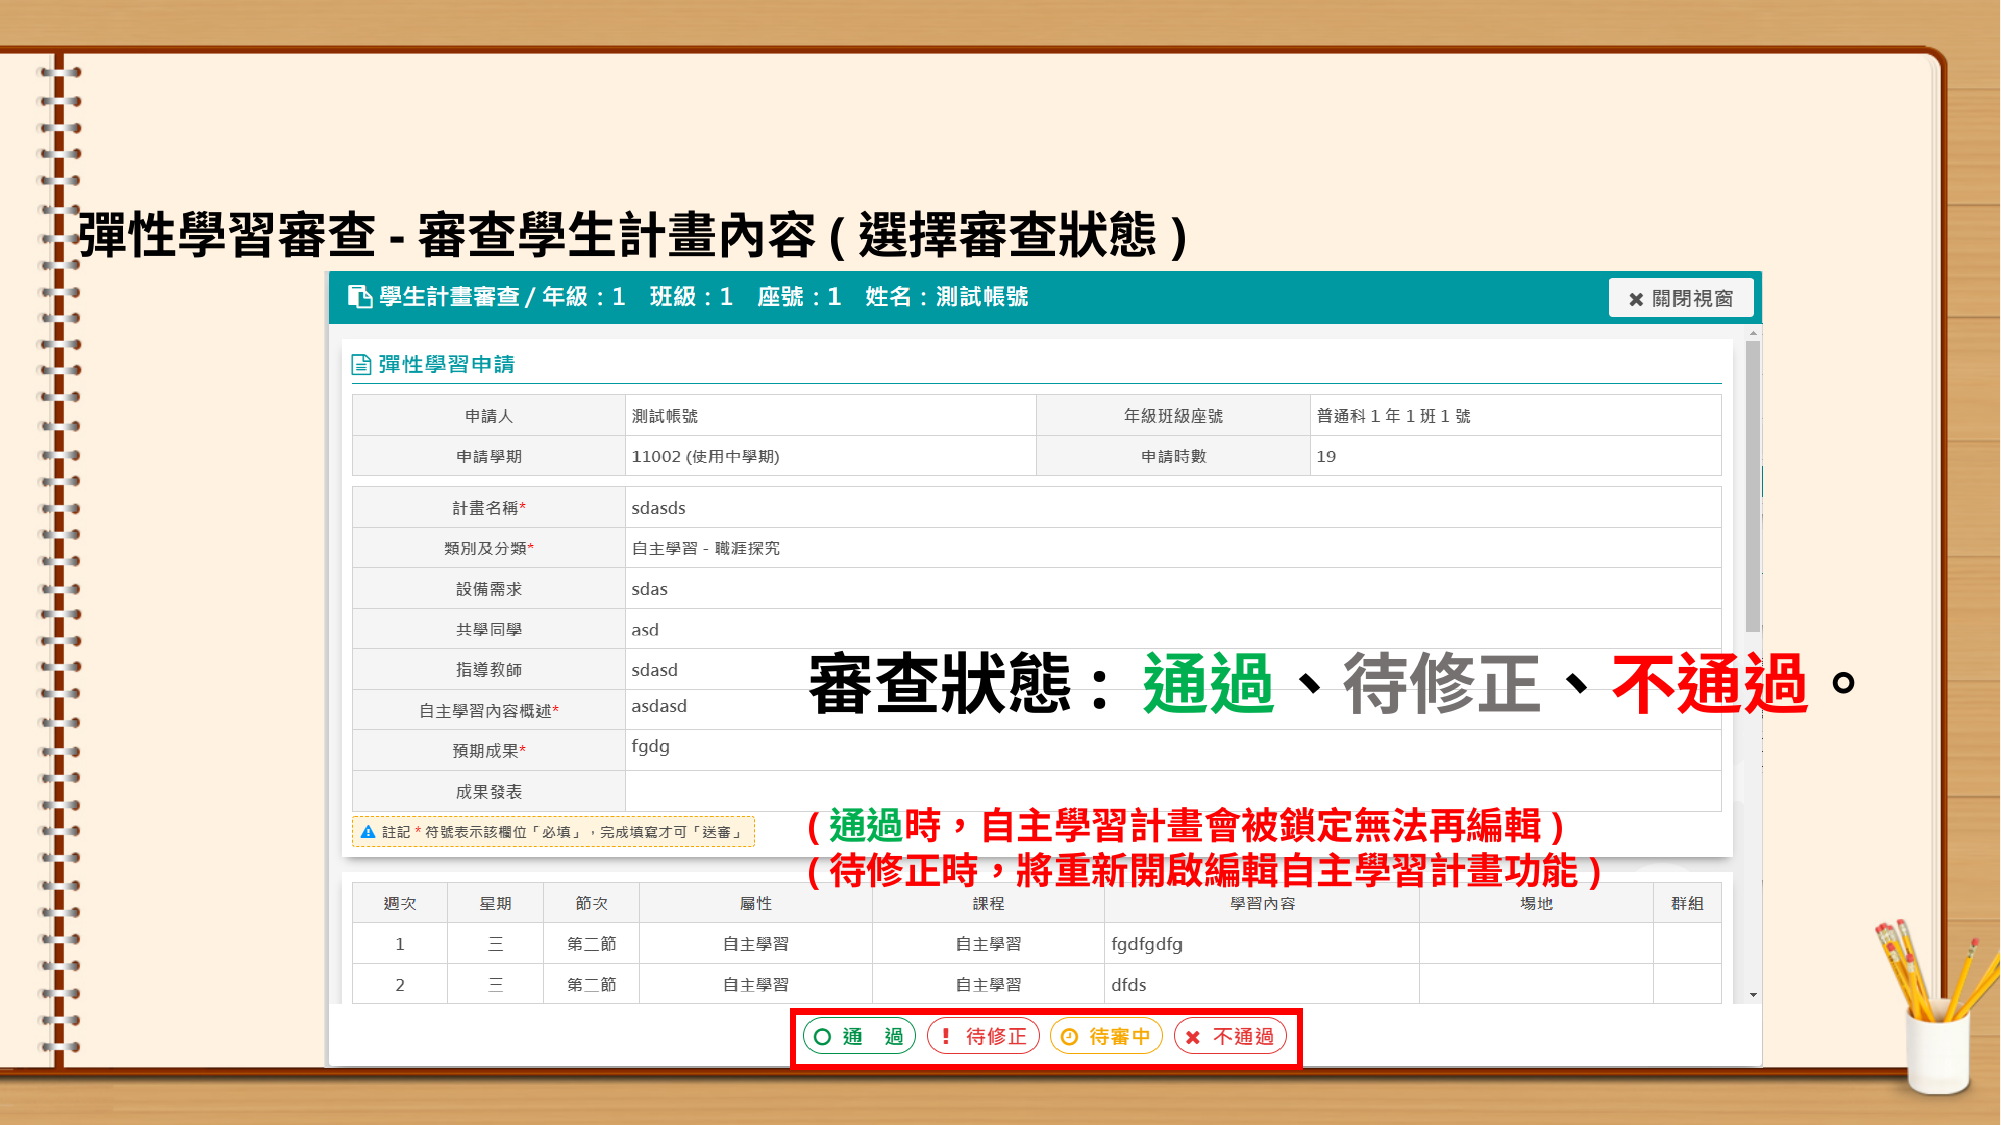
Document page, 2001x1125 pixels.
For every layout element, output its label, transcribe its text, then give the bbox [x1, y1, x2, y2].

picture [0, 0, 2001, 1125]
text_box 彈性學習審查-審查學生計畫內容(選擇審查狀態) [0, 195, 1364, 271]
text_box 審查狀態: 通過、待修正、不通過。 (通過時，自主學習計畫會被鎖定無法再編輯) (待修正時，將重新開啟編輯自主學習計畫功能) [792, 634, 1842, 900]
